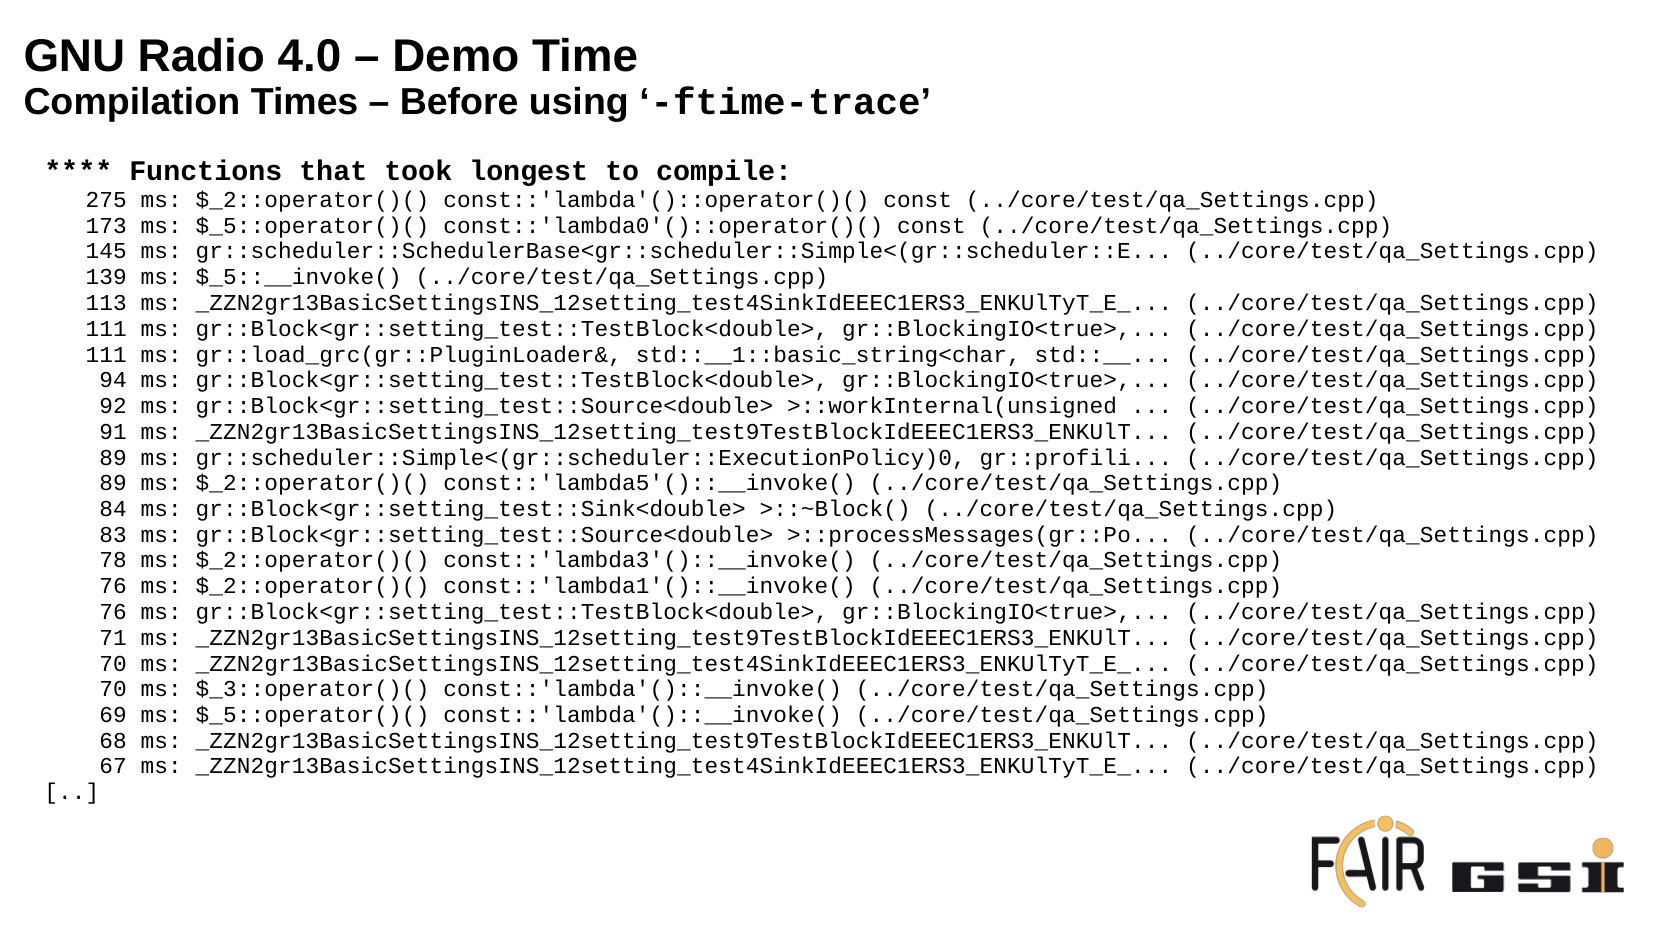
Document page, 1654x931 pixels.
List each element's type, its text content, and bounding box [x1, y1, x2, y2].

list **** Functions that took longest to compile: 275 ms: $_2::operator()() const::'lambda'()::operator()() const (../core/test/qa_Settings.cpp) 173 ms: $_5::operator()() const::'lambda0'()::operator()() const (../core/test/qa_Settings.cpp) 145 ms: gr::scheduler::SchedulerBase<gr::scheduler::Simple<(gr::scheduler::E... (../core/test/qa_Settings.cpp) 139 ms: $_5::__invoke() (../core/test/qa_Settings.cpp) 113 ms: _ZZN2gr13BasicSettingsINS_12setting_test4SinkIdEEEC1ERS3_ENKUlTyT_E_... (../core/test/qa_Settings.cpp) 111 ms: gr::Block<gr::setting_test::TestBlock<double>, gr::BlockingIO<true>,... (../core/test/qa_Settings.cpp) 111 ms: gr::load_grc(gr::PluginLoader&, std::__1::basic_string<char, std::__... (../core/test/qa_Settings.cpp) 94 ms: gr::Block<gr::setting_test::TestBlock<double>, gr::BlockingIO<true>,... (../core/test/qa_Settings.cpp) 92 ms: gr::Block<gr::setting_test::Source<double> >::workInternal(unsigned ... (../core/test/qa_Settings.cpp) 91 ms: _ZZN2gr13BasicSettingsINS_12setting_test9TestBlockIdEEEC1ERS3_ENKUlT... (../core/test/qa_Settings.cpp) 89 ms: gr::scheduler::Simple<(gr::scheduler::ExecutionPolicy)0, gr::profili... (../core/test/qa_Settings.cpp) 89 ms: $_2::operator()() const::'lambda5'()::__invoke() (../core/test/qa_Settings.cpp) 84 ms: gr::Block<gr::setting_test::Sink<double> >::~Block() (../core/test/qa_Settings.cpp) 83 ms: gr::Block<gr::setting_test::Source<double> >::processMessages(gr::Po... (../core/test/qa_Settings.cpp) 78 ms: $_2::operator()() const::'lambda3'()::__invoke() (../core/test/qa_Settings.cpp) 76 ms: $_2::operator()() const::'lambda1'()::__invoke() (../core/test/qa_Settings.cpp) 76 ms: gr::Block<gr::setting_test::TestBlock<double>, gr::BlockingIO<true>,... (../core/test/qa_Settings.cpp) 71 ms: _ZZN2gr13BasicSettingsINS_12setting_test9TestBlockIdEEEC1ERS3_ENKUlT... (../core/test/qa_Settings.cpp) 70 ms: _ZZN2gr13BasicSettingsINS_12setting_test4SinkIdEEEC1ERS3_ENKUlTyT_E_... (../core/test/qa_Settings.cpp) 70 ms: $_3::operator()() const::'lambda'()::__invoke() (../core/test/qa_Settings.cpp) 69 ms: $_5::operator()() const::'lambda'()::__invoke() (../core/test/qa_Settings.cpp) 68 ms: _ZZN2gr13BasicSettingsINS_12setting_test9TestBlockIdEEEC1ERS3_ENKUlT... (../core/test/qa_Settings.cpp) 67 ms: _ZZN2gr13BasicSettingsINS_12setting_test4SinkIdEEEC1ERS3_ENKUlTyT_E_... (../core/test/qa_Settings.cpp) [..] [44, 156, 1610, 854]
picture [1311, 854, 1426, 910]
title GNU Radio 4.0 – Demo Time Compilation Times – Before using ‘-ftime-trace’ [23, 29, 1638, 127]
picture [1451, 836, 1626, 895]
